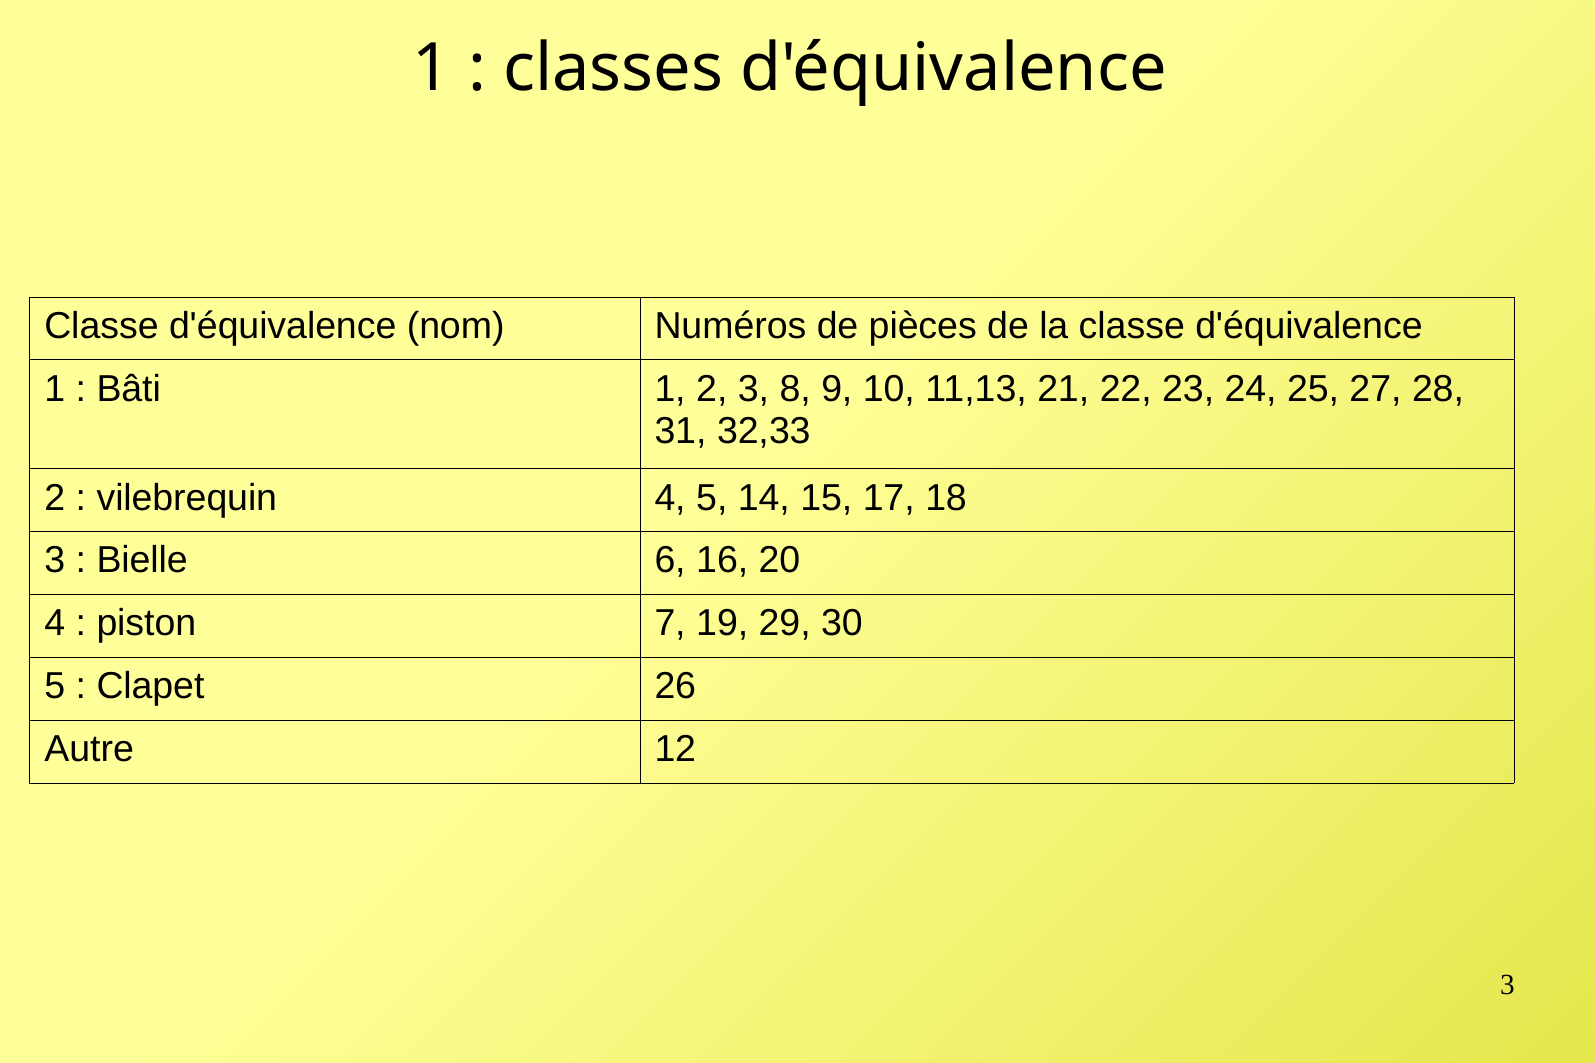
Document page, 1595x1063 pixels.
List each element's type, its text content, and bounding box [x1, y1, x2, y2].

table_cell 4, 5, 14, 15, 17, 18 [641, 469, 1514, 531]
table_cell Autre [30, 721, 640, 783]
table_cell 1 : Bâti [30, 360, 640, 468]
table_cell 3 : Bielle [30, 532, 640, 594]
table_cell 2 : vilebrequin [30, 469, 640, 531]
table_cell 5 : Clapet [30, 658, 640, 720]
table_cell 12 [641, 721, 1514, 783]
table_header Numéros de pièces de la classe d'équivalence [641, 298, 1514, 359]
table_cell 7, 19, 29, 30 [641, 595, 1514, 657]
table_header Classe d'équivalence (nom) [30, 298, 640, 359]
table_cell 1, 2, 3, 8, 9, 10, 11,13, 21, 22, 23, 24, 25, 27, 28, 31, 32,33 [641, 360, 1514, 468]
subtitle 1 : classes d'équivalence [72, 17, 1508, 112]
table_cell 26 [641, 658, 1514, 720]
table_cell 6, 16, 20 [641, 532, 1514, 594]
table_cell 4 : piston [30, 595, 640, 657]
